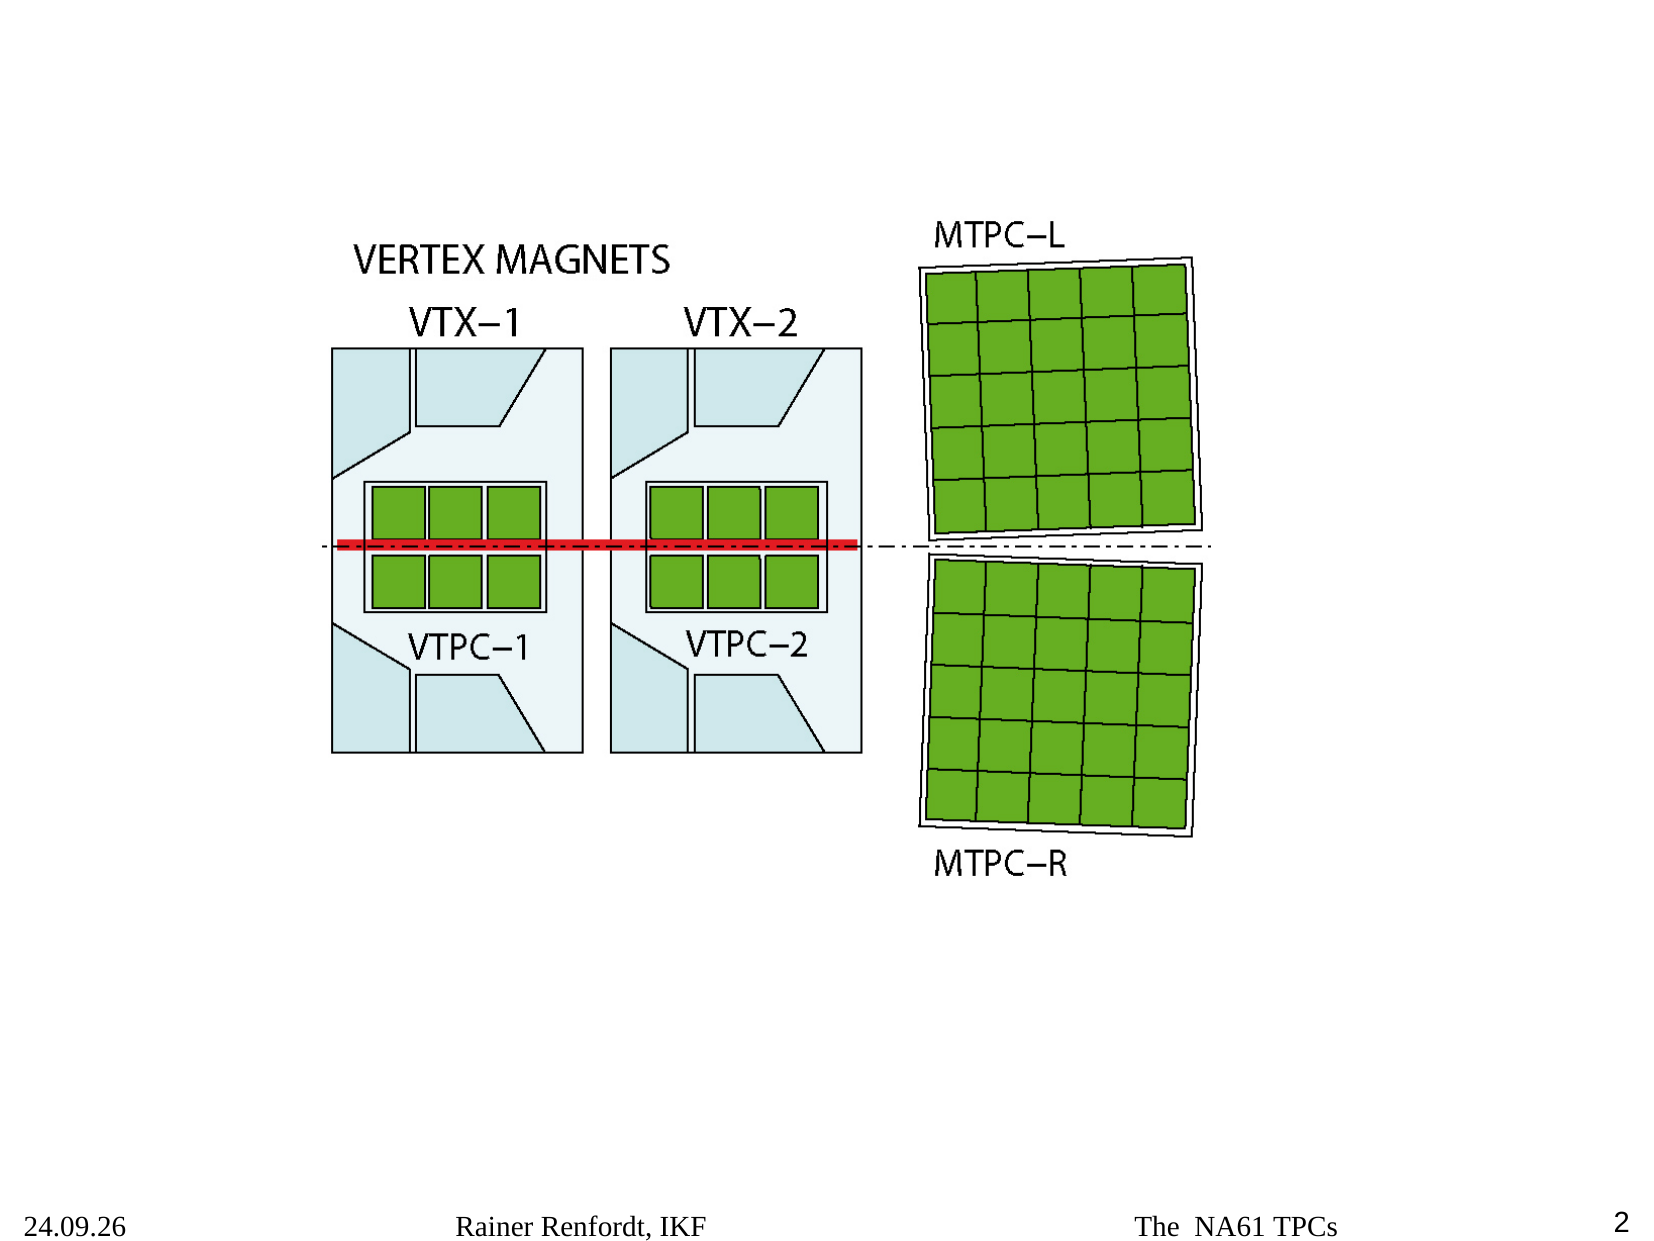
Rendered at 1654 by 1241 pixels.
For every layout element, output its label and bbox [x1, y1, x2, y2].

picture [320, 208, 1211, 886]
